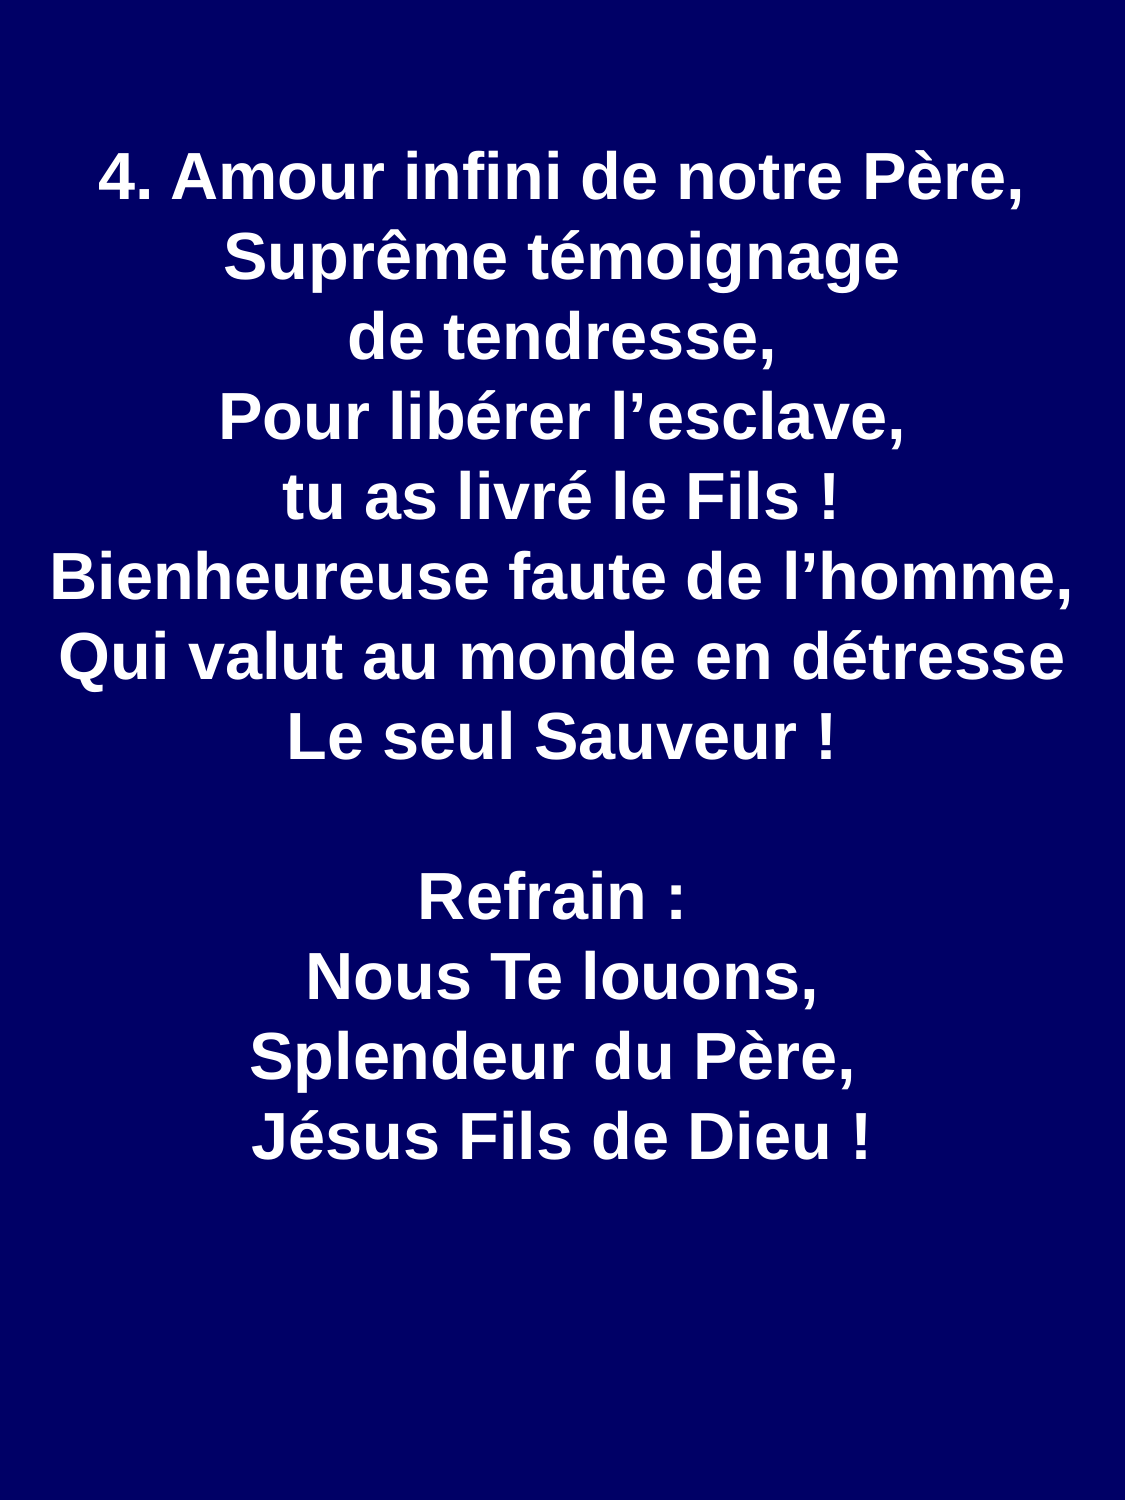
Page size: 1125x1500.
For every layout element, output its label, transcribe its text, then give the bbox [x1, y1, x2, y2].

text_box 4. Amour infini de notre Père, Suprême témoignage de tendresse, Pour libérer l’esclave, tu as livré le Fils ! Bienheureuse faute de l’homme, Qui valut au monde en détresse Le seul Sauveur ! Refrain : Nous Te louons, Splendeur du Père, Jésus Fils de Dieu ! [0, 35, 1125, 1250]
